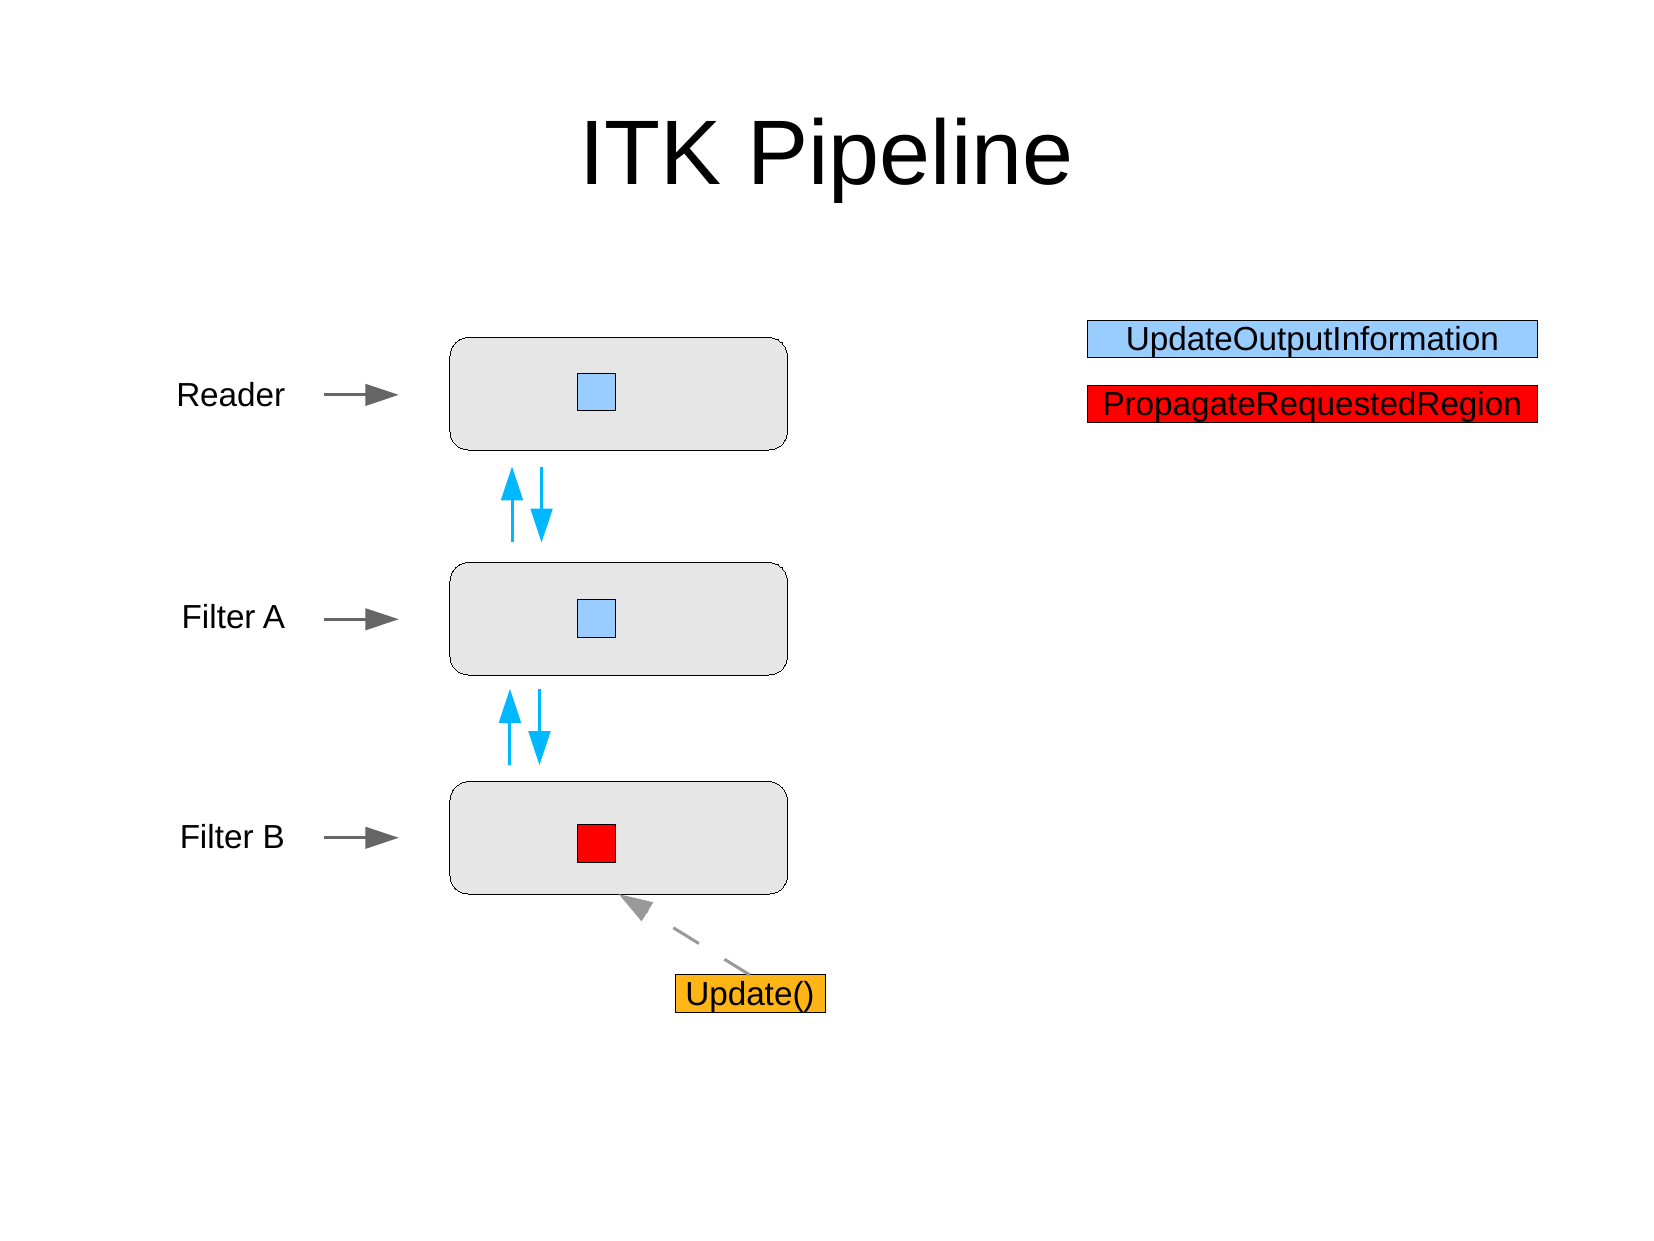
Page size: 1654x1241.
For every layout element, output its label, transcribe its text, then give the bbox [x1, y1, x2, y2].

text_box [449, 562, 788, 676]
title ITK Pipeline [82, 56, 1571, 250]
text_box PropagateRequestedRegion [1087, 385, 1538, 423]
text_box Reader [112, 369, 301, 422]
text_box Filter A [112, 591, 301, 644]
text_box UpdateOutputInformation [1087, 320, 1538, 358]
text_box [449, 781, 788, 895]
text_box [449, 337, 788, 451]
text_box Update() [675, 974, 826, 1013]
text_box Filter B [112, 810, 301, 863]
